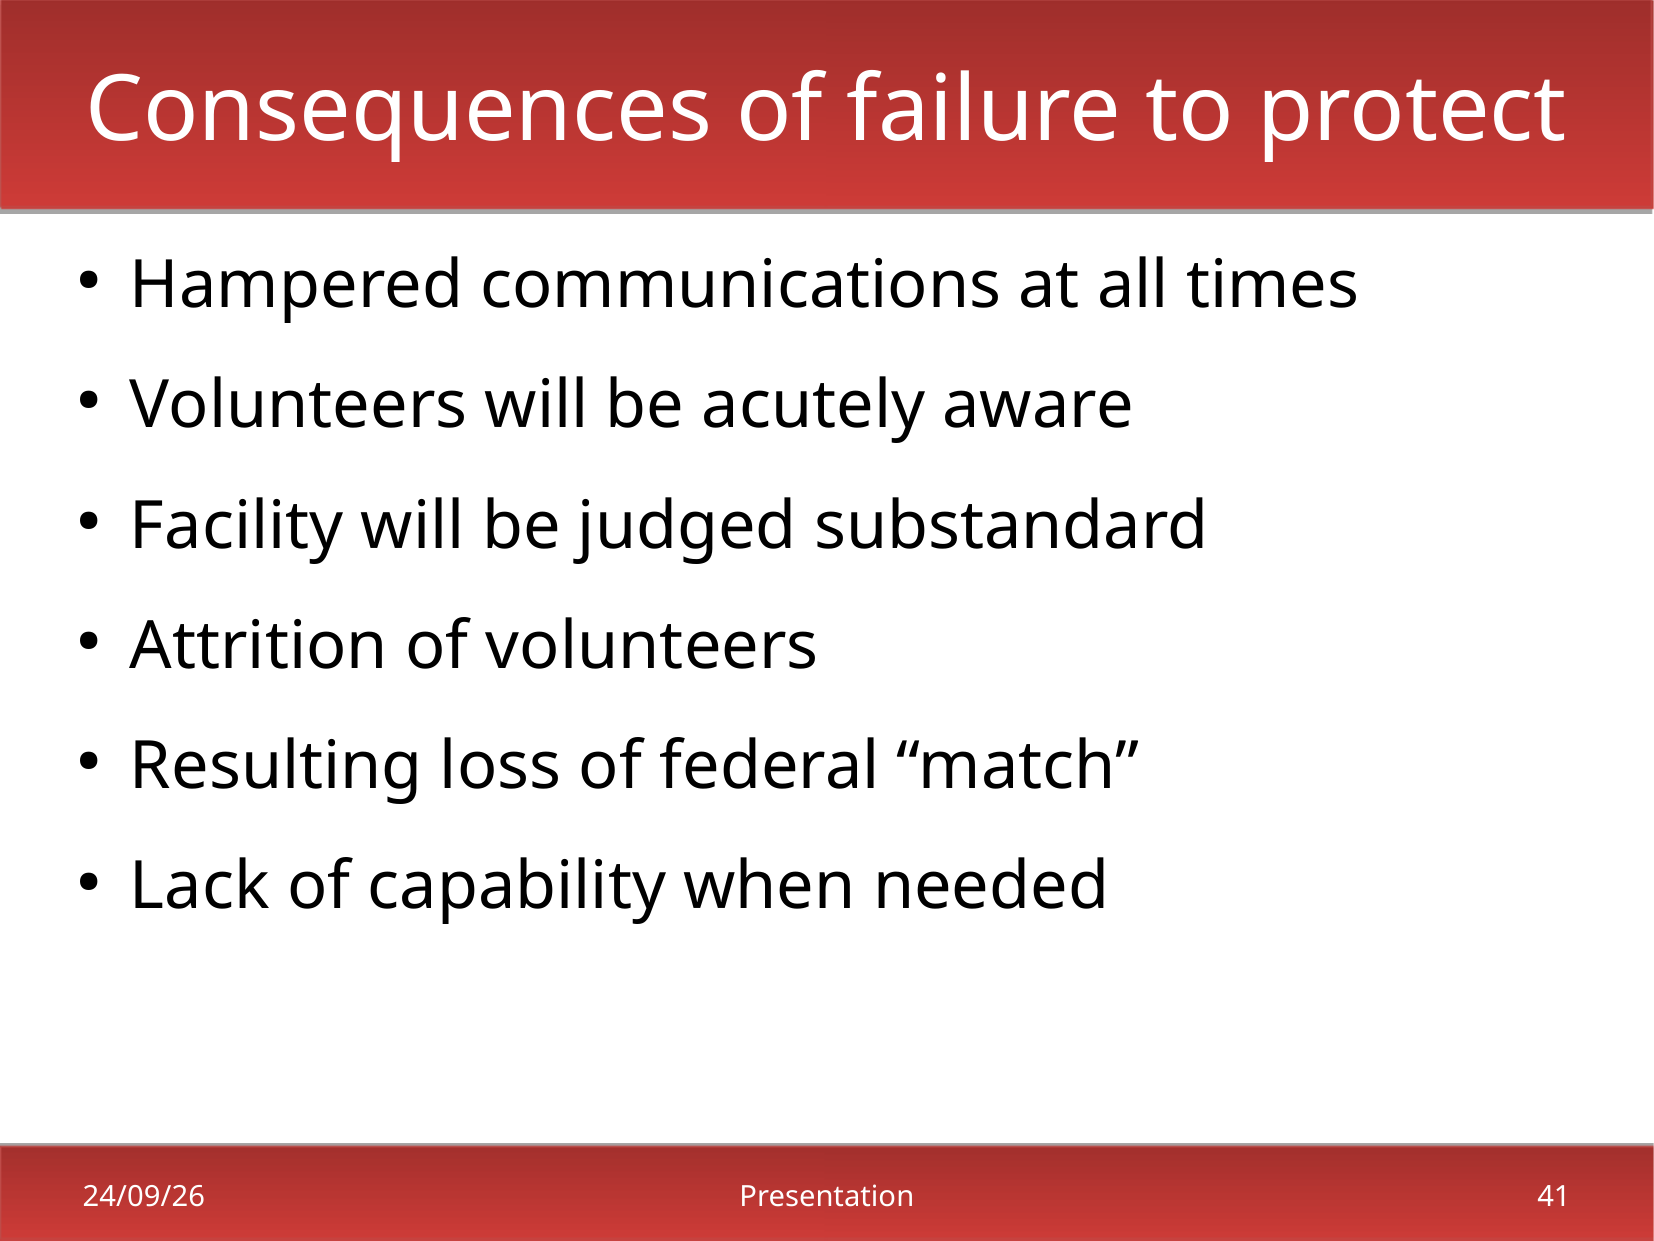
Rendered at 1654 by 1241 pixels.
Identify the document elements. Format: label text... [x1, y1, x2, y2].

picture [0, 0, 1654, 214]
picture [0, 1143, 1654, 1241]
title Consequences of failure to protect [59, 31, 1595, 178]
list Hampered communications at all times Volunteers will be acutely aware Facility will be judged substandard Attrition of volunteers Resulting loss of federal “match” Lack of capability when needed [59, 236, 1595, 1055]
